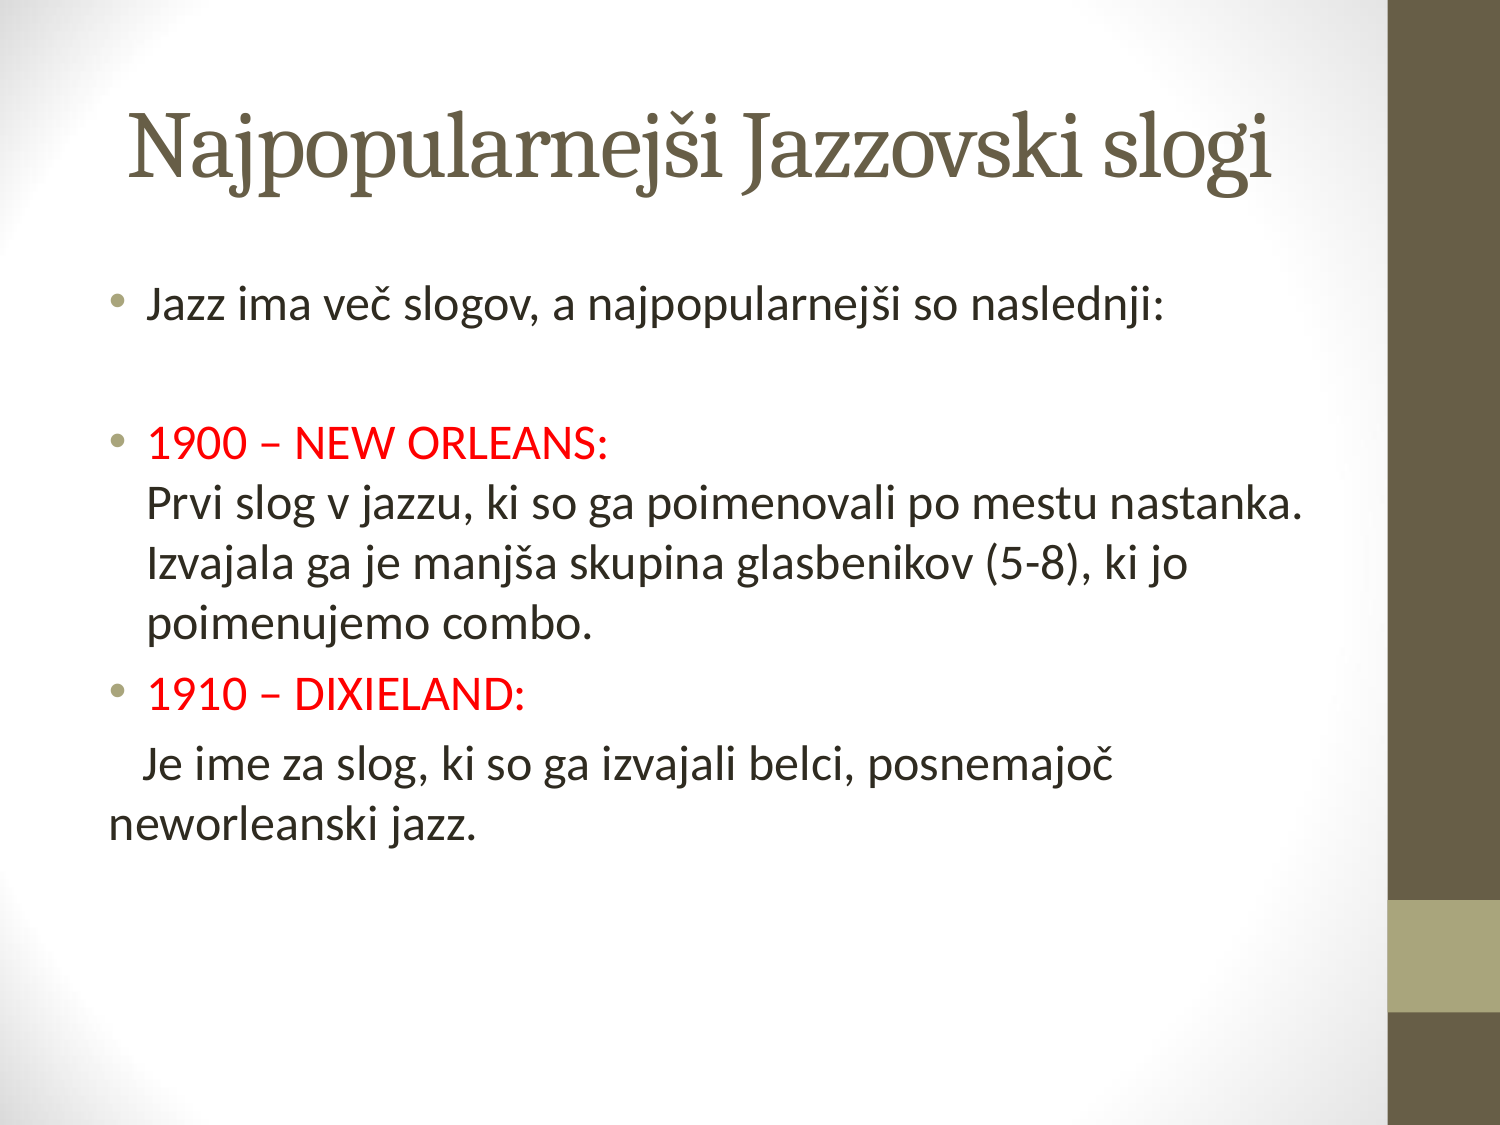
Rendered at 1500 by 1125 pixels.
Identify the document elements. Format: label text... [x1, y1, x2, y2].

title Najpopularnejši Jazzovski slogi [75, 45, 1325, 233]
picture [0, 0, 1387, 1125]
list Jazz ima več slogov, a najpopularnejši so naslednji: 1900 – NEW ORLEANS: Prvi slog v jazzu, ki so ga poimenovali po mestu nastanka. Izvajala ga je manjša skupina glasbenikov (5-8), ki jo poimenujemo combo. 1910 – DIXIELAND: Je ime za slog, ki so ga izvajali belci, posnemajoč neworleanski jazz. [75, 262, 1325, 1050]
